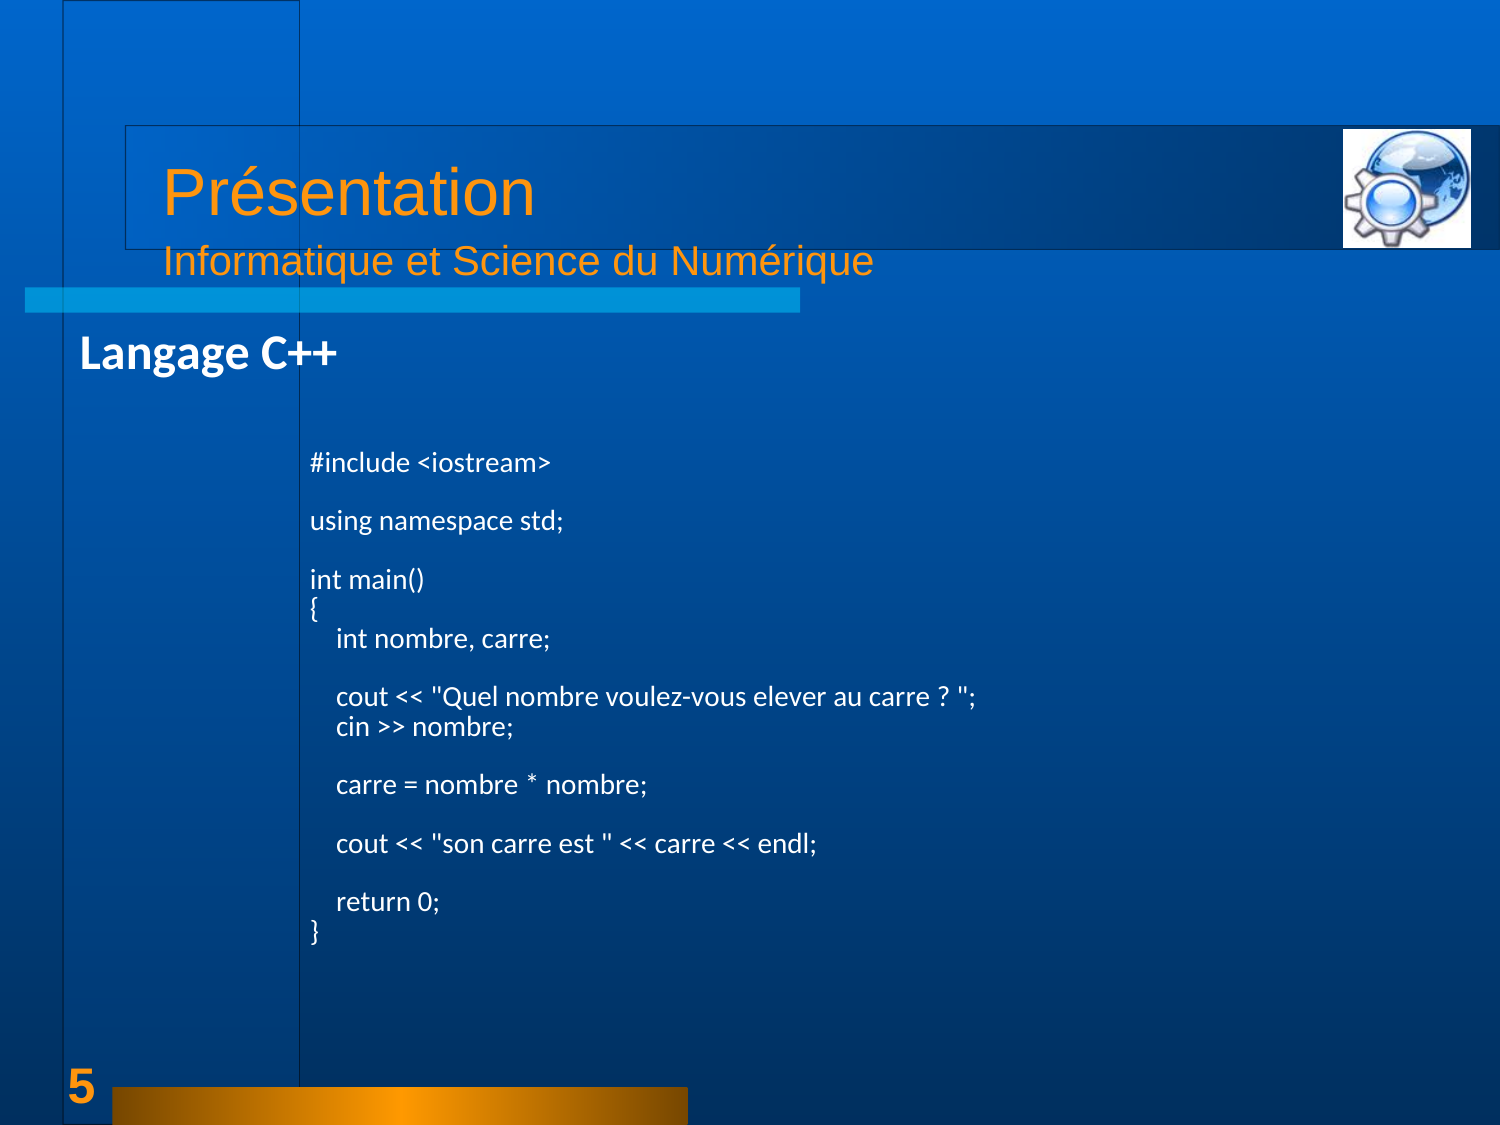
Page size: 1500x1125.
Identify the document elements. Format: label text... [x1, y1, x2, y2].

text_box Langage C++ [64, 325, 1335, 508]
text_box #include <iostream> using namespace std; int main() { int nombre, carre; cout << "Quel nombre voulez-vous elever au carre ? "; cin >> nombre; carre = nombre * nombre; cout << "son carre est " << carre << endl; return 0; } [295, 442, 1063, 1091]
picture [1343, 129, 1471, 248]
